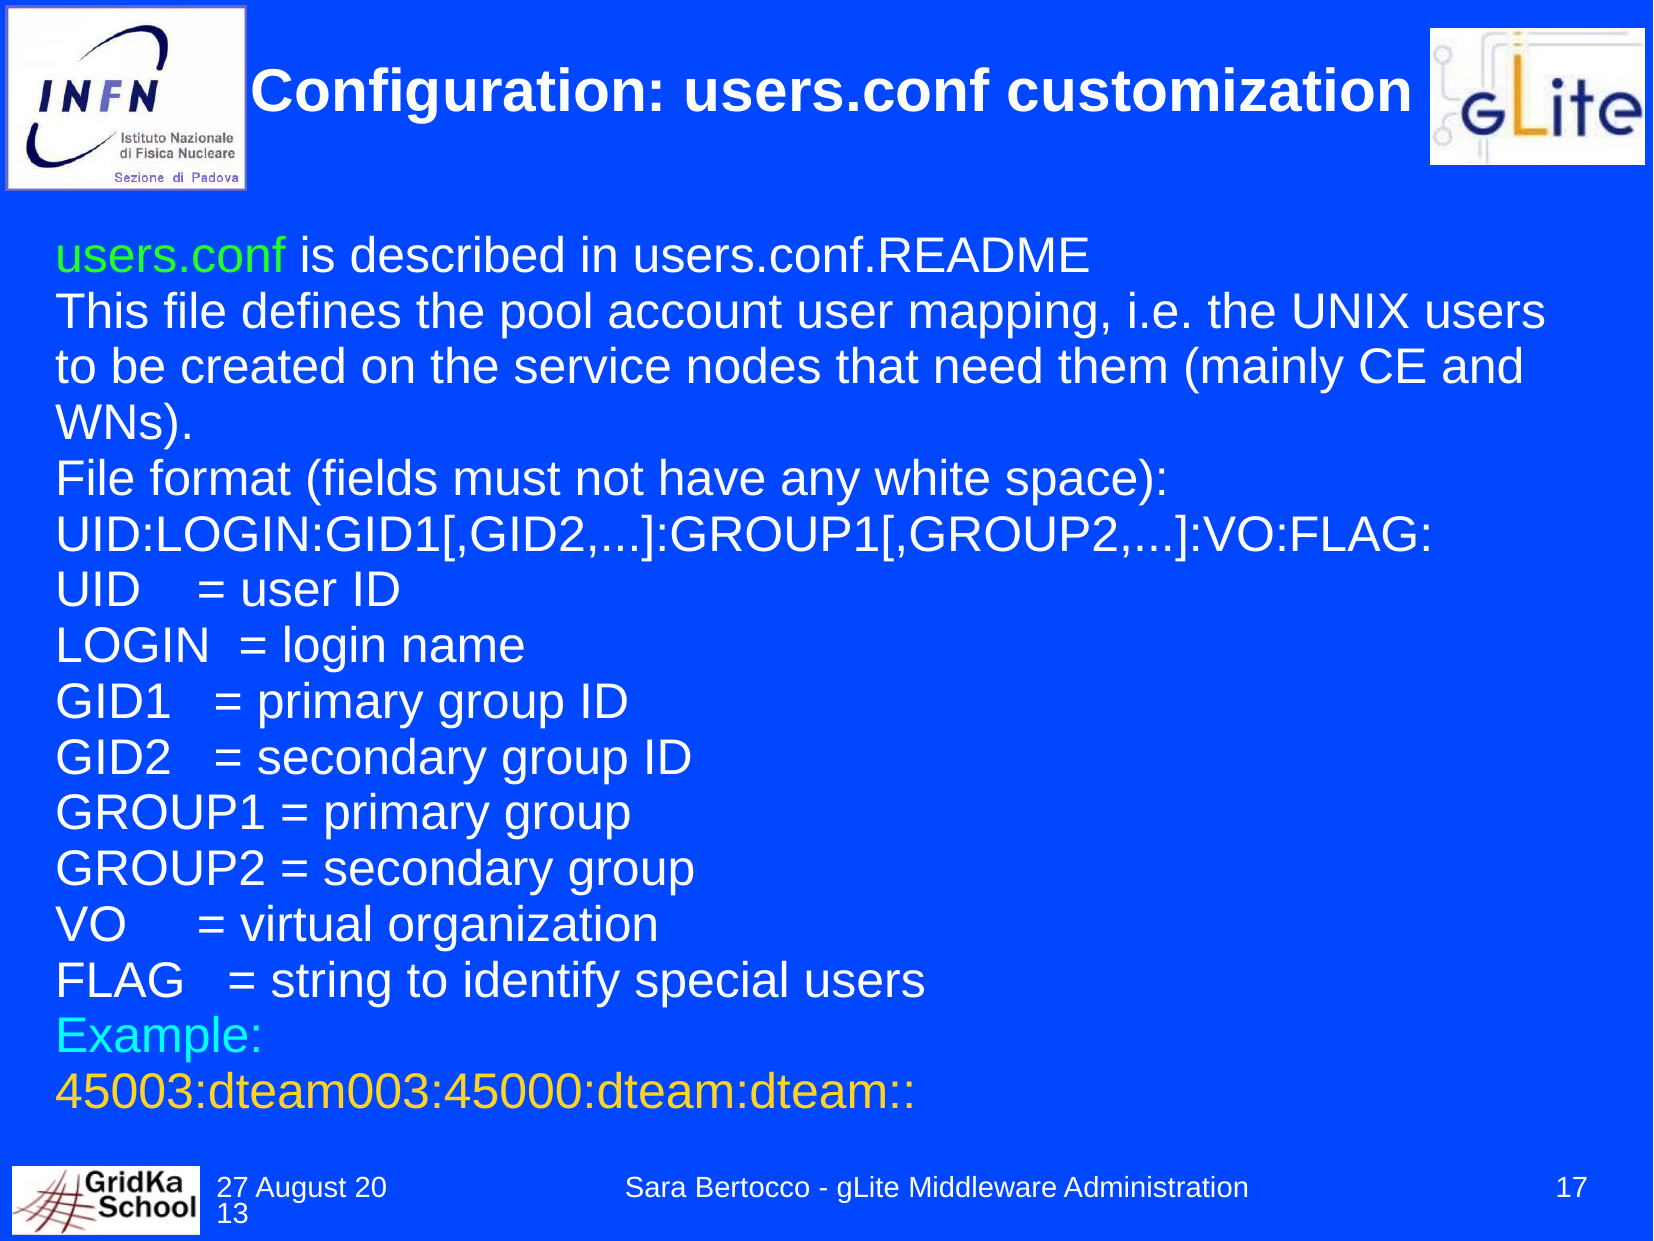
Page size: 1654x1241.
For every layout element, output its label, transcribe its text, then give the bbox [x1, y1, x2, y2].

title Configuration: users.conf customization [0, 0, 1645, 181]
picture [5, 5, 247, 191]
text_box users.conf is described in users.conf.README This file defines the pool account user mapping, i.e. the UNIX users to be created on the service nodes that need them (mainly CE and WNs). File format (fields must not have any white space): UID:LOGIN:GID1[,GID2,...]:GROUP1[,GROUP2,...]:VO:FLAG: UID = user ID LOGIN = login name GID1 = primary group ID GID2 = secondary group ID GROUP1 = primary group GROUP2 = secondary group VO = virtual organization FLAG = string to identify special users Example: 45003:dteam003:45000:dteam:dteam:: [4, 219, 1577, 1127]
picture [1430, 28, 1645, 165]
picture [12, 1166, 200, 1235]
